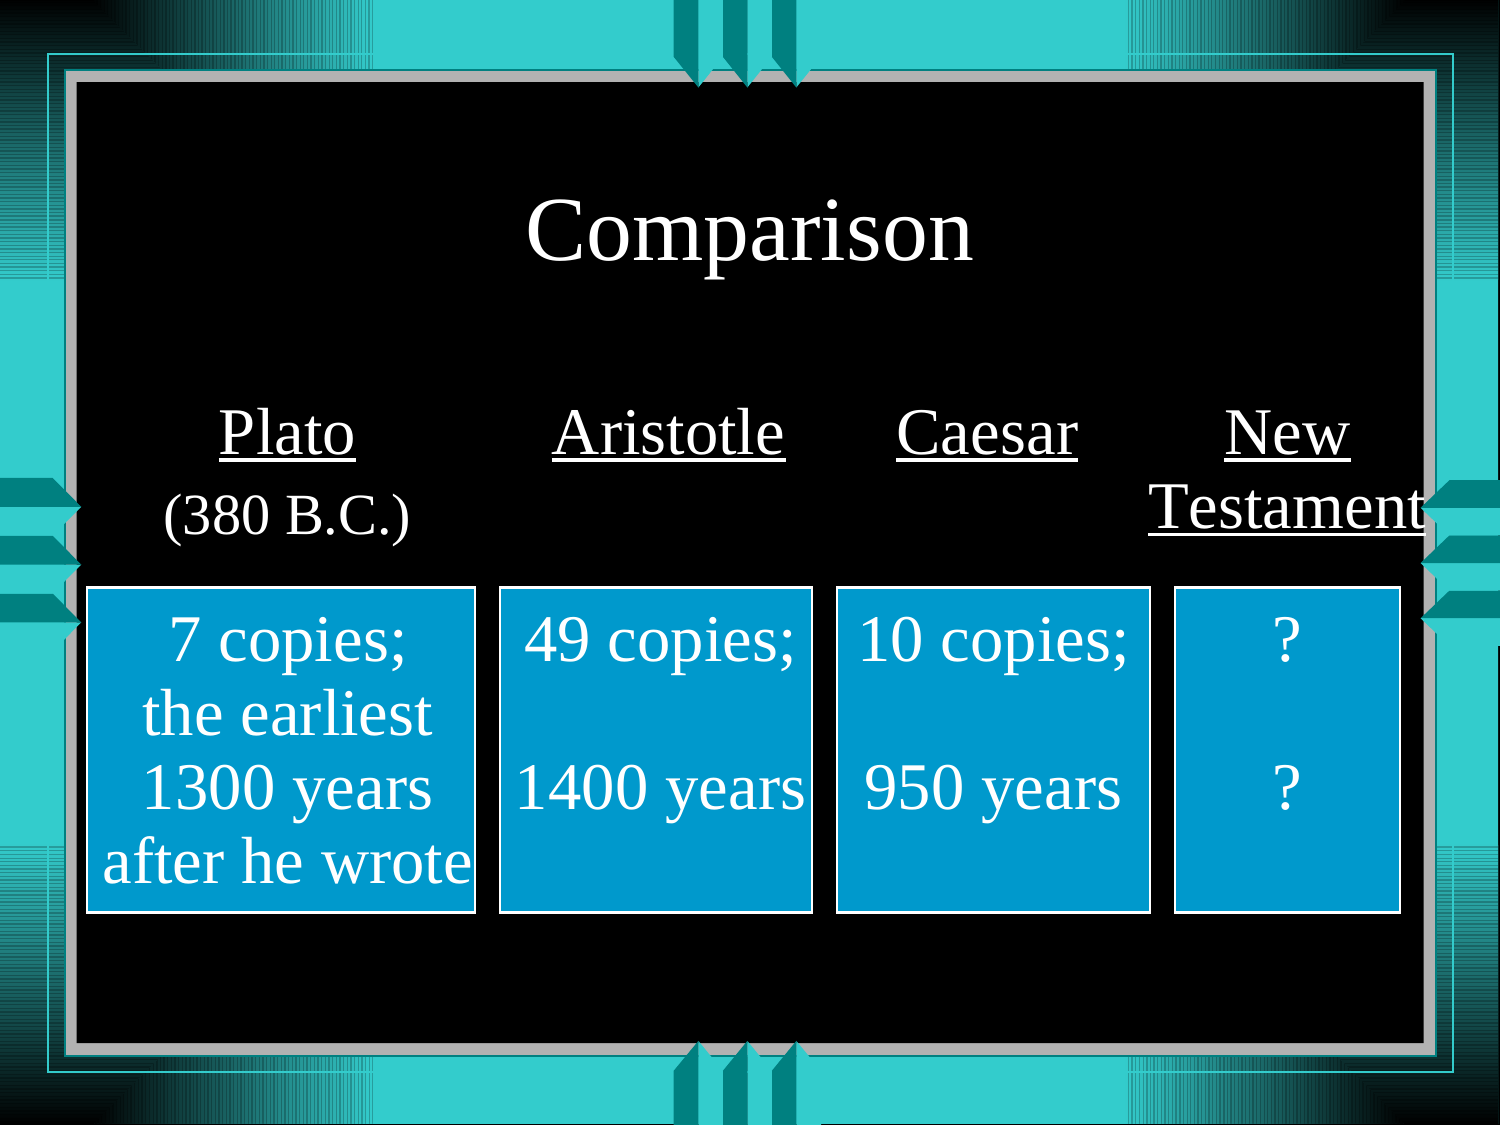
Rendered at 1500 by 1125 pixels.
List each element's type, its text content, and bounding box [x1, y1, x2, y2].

title Comparison [112, 99, 1388, 288]
text_box (380 B.C.) [124, 474, 451, 555]
text_box 10 copies; 950 years [837, 587, 1150, 913]
text_box ? ? [1175, 587, 1401, 913]
text_box New Testament [1124, 387, 1450, 552]
text_box 49 copies; 1400 years [499, 587, 813, 913]
text_box Aristotle [512, 387, 826, 477]
text_box Plato [174, 387, 401, 474]
text_box Caesar [862, 387, 1113, 477]
text_box 7 copies; the earliest 1300 years after he wrote [87, 587, 475, 913]
